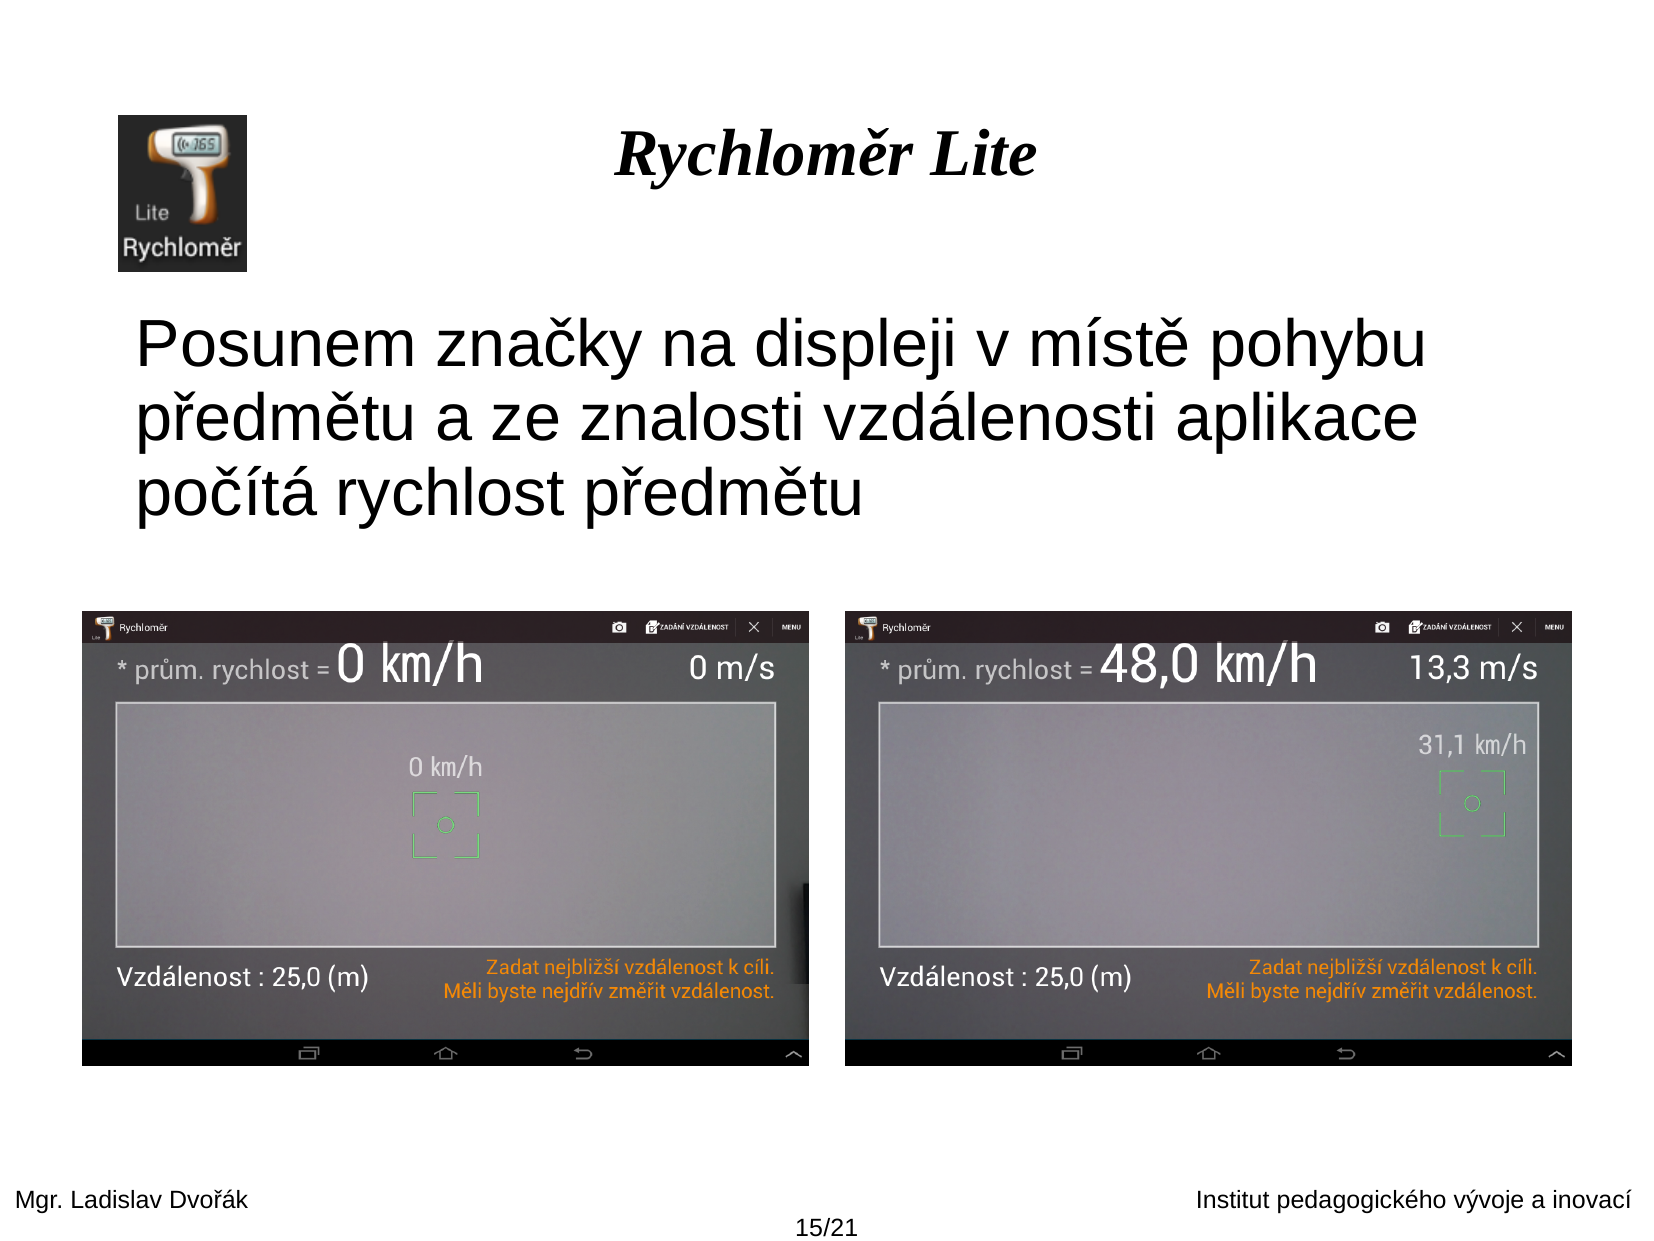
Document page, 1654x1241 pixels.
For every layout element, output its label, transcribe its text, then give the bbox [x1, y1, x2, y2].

picture [845, 611, 1572, 1066]
text_box Mgr. Ladislav Dvořák Institut pedagogického vývoje a inovací 18/21 [0, 1177, 1654, 1241]
title Rychloměr Lite [82, 49, 1571, 257]
picture [118, 115, 247, 272]
text_box Posunem značky na displeji v místě pohybu předmětu a ze znalosti vzdálenosti aplikace počítá rychlost předmětu [118, 295, 1536, 541]
picture [82, 611, 809, 1066]
